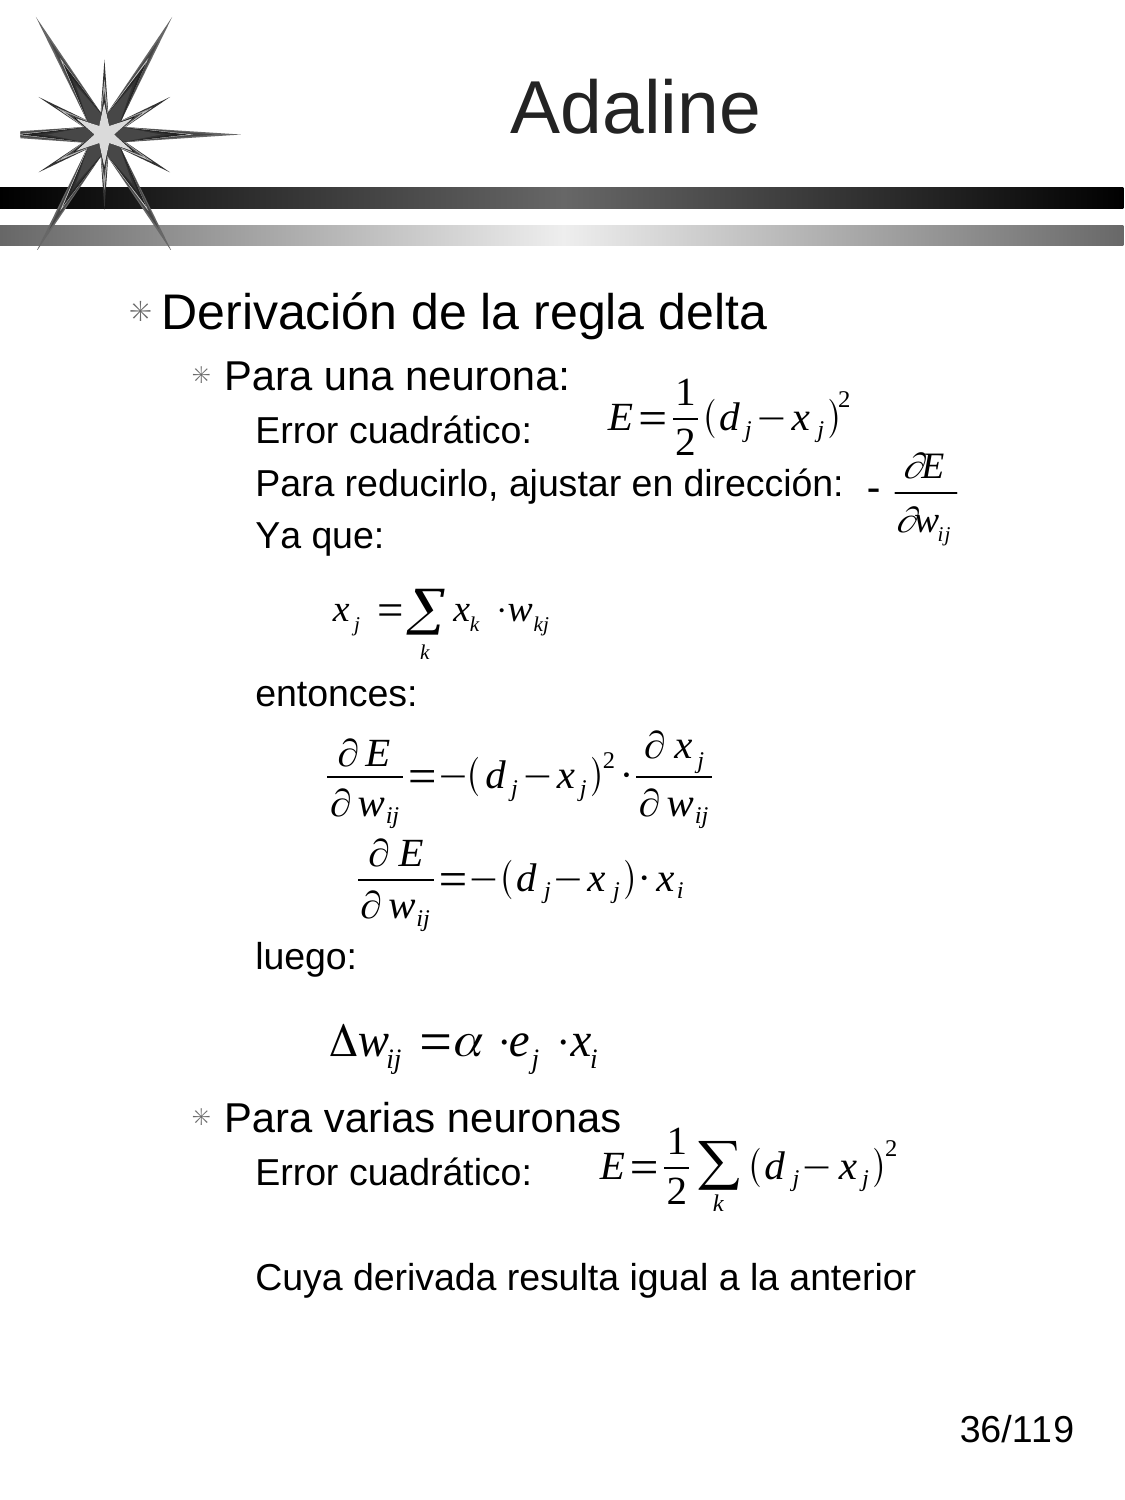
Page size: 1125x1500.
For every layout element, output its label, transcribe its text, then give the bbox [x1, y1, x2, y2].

chart [325, 582, 676, 704]
chart [321, 1012, 767, 1101]
chart [862, 443, 1105, 577]
list Derivación de la regla delta Para una neurona: Error cuadrático: Para reducirlo, ajustar en dirección: Ya que: entonces: luego: Para varias neuronas Error cuadrático: Cuya derivada resulta igual a la anterior [37, 275, 1075, 1450]
title Adaline [174, 50, 1097, 163]
